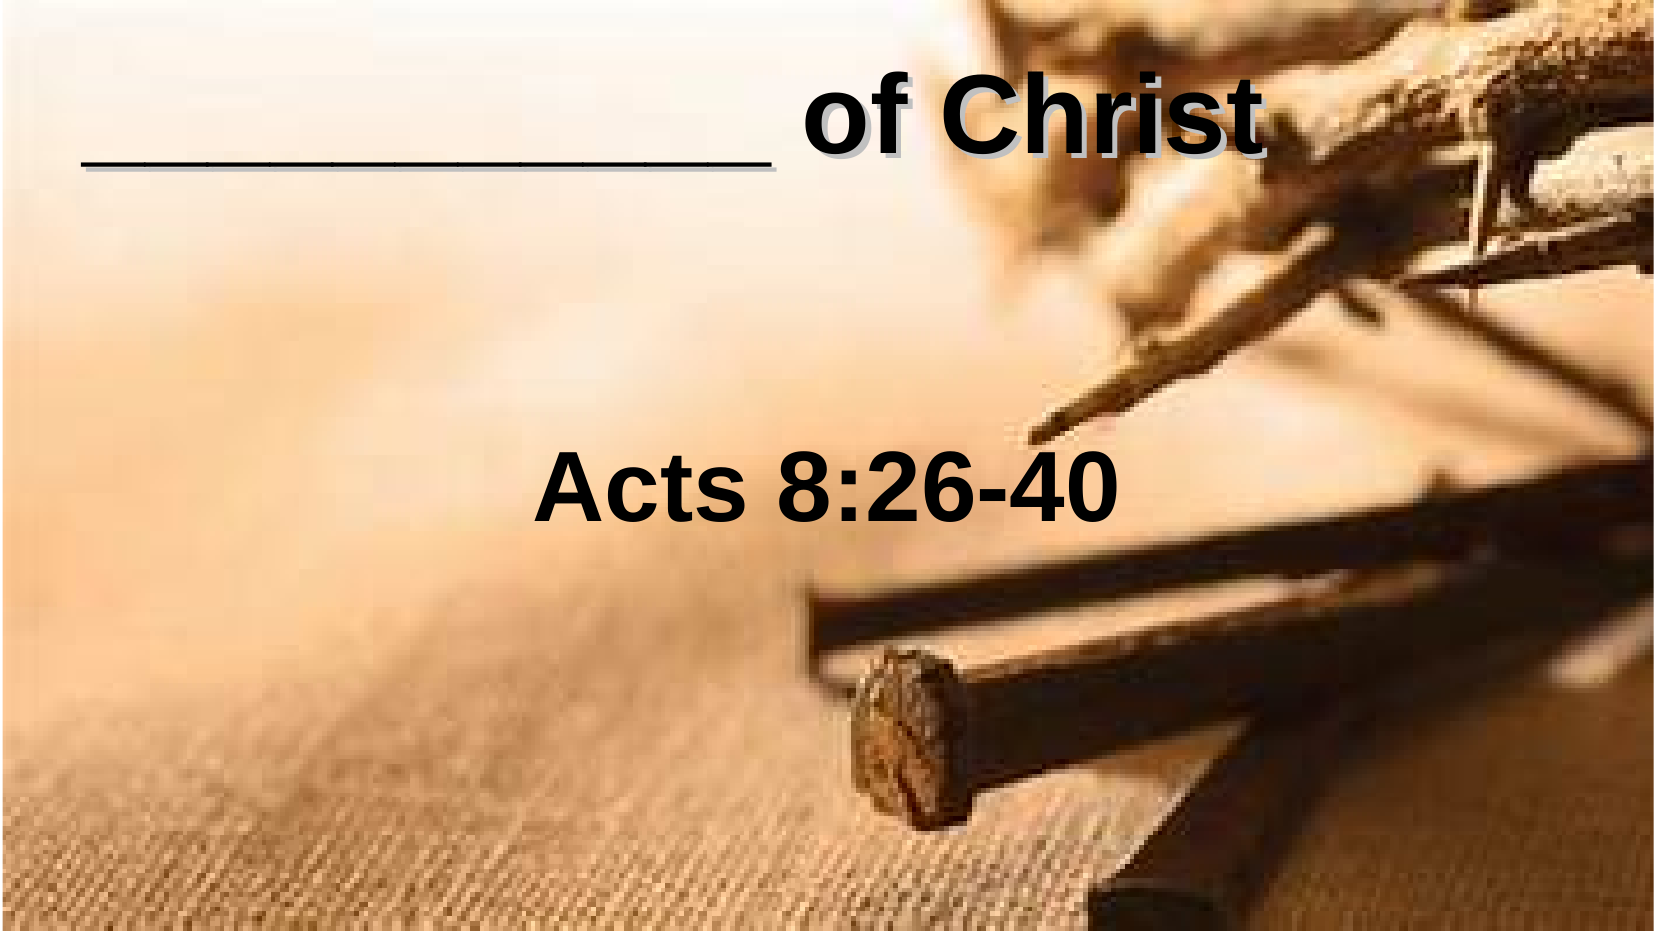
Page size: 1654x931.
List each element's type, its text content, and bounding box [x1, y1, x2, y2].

picture [2, 0, 1654, 931]
title ___________ of Christ [82, 37, 1571, 193]
subtitle Acts 8:26-40 [82, 217, 1571, 758]
